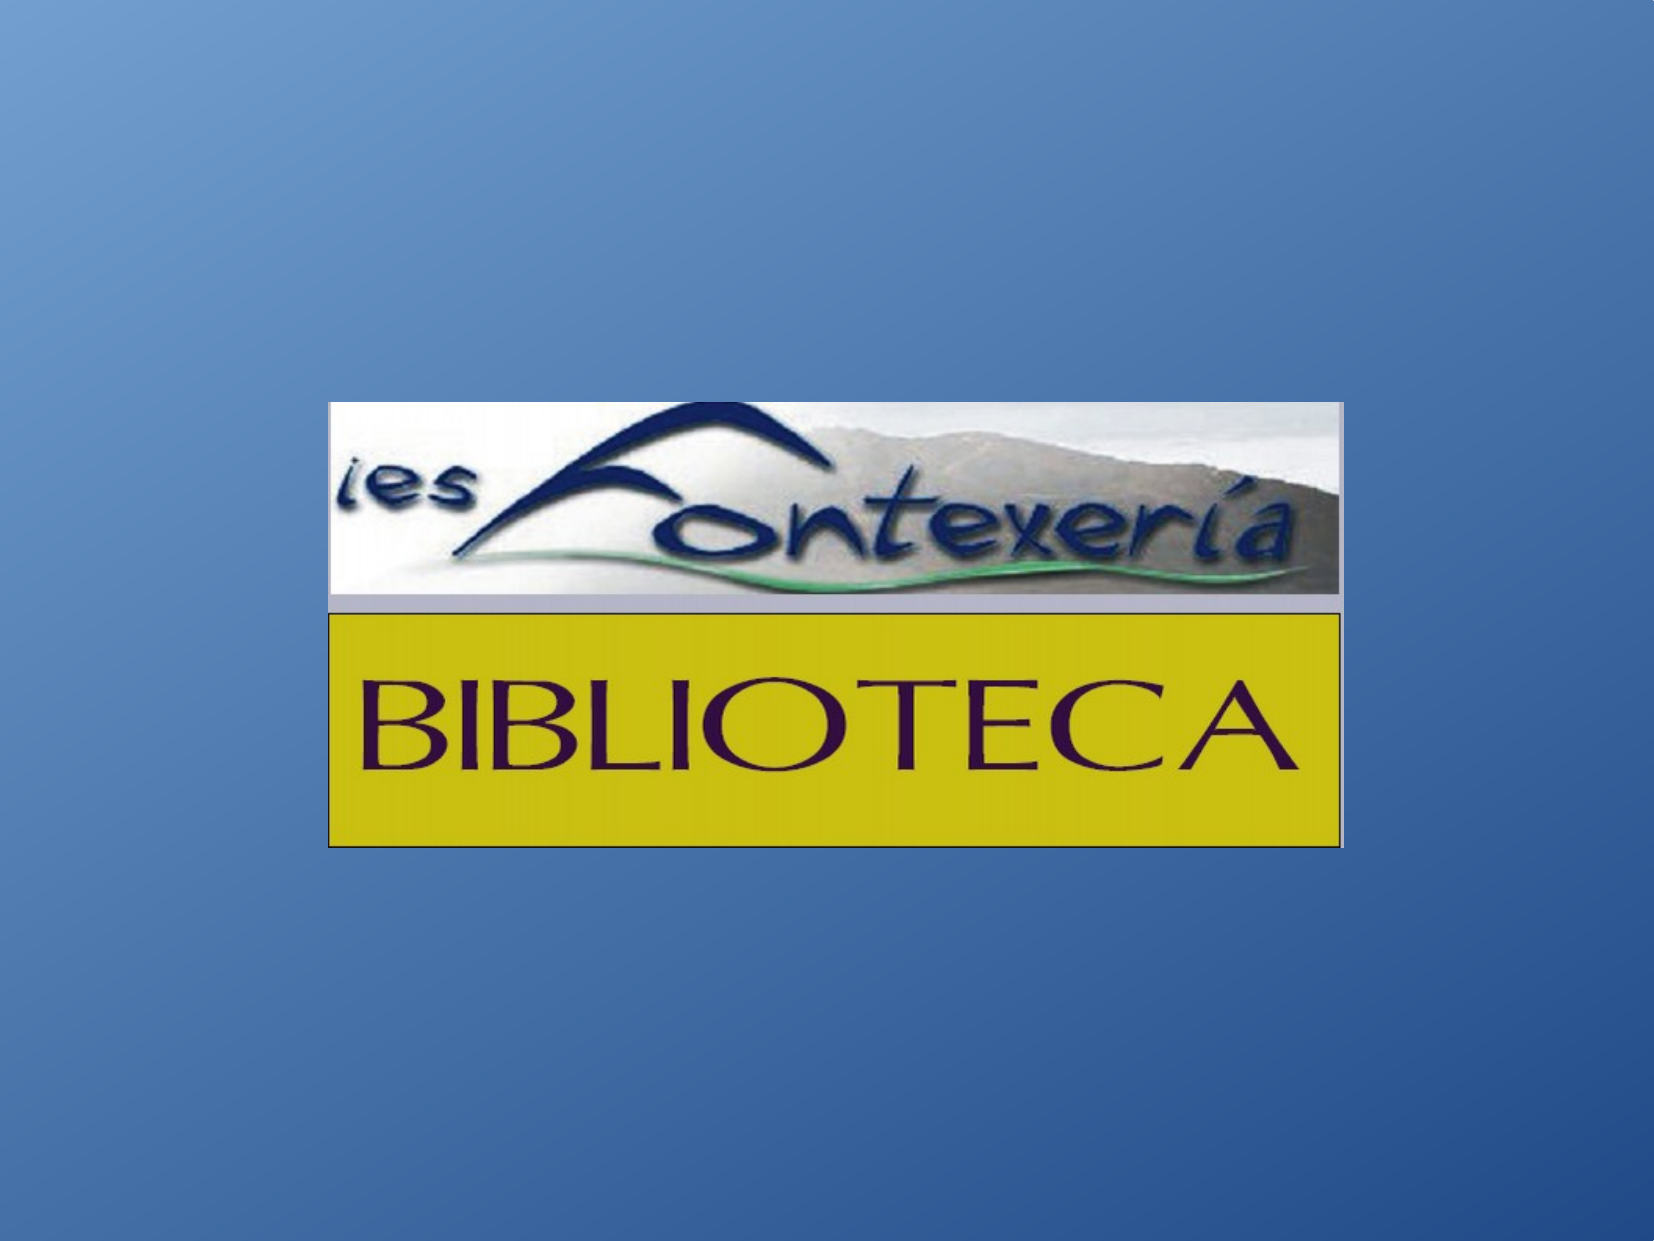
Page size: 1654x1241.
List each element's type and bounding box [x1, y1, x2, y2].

picture [328, 402, 1344, 848]
